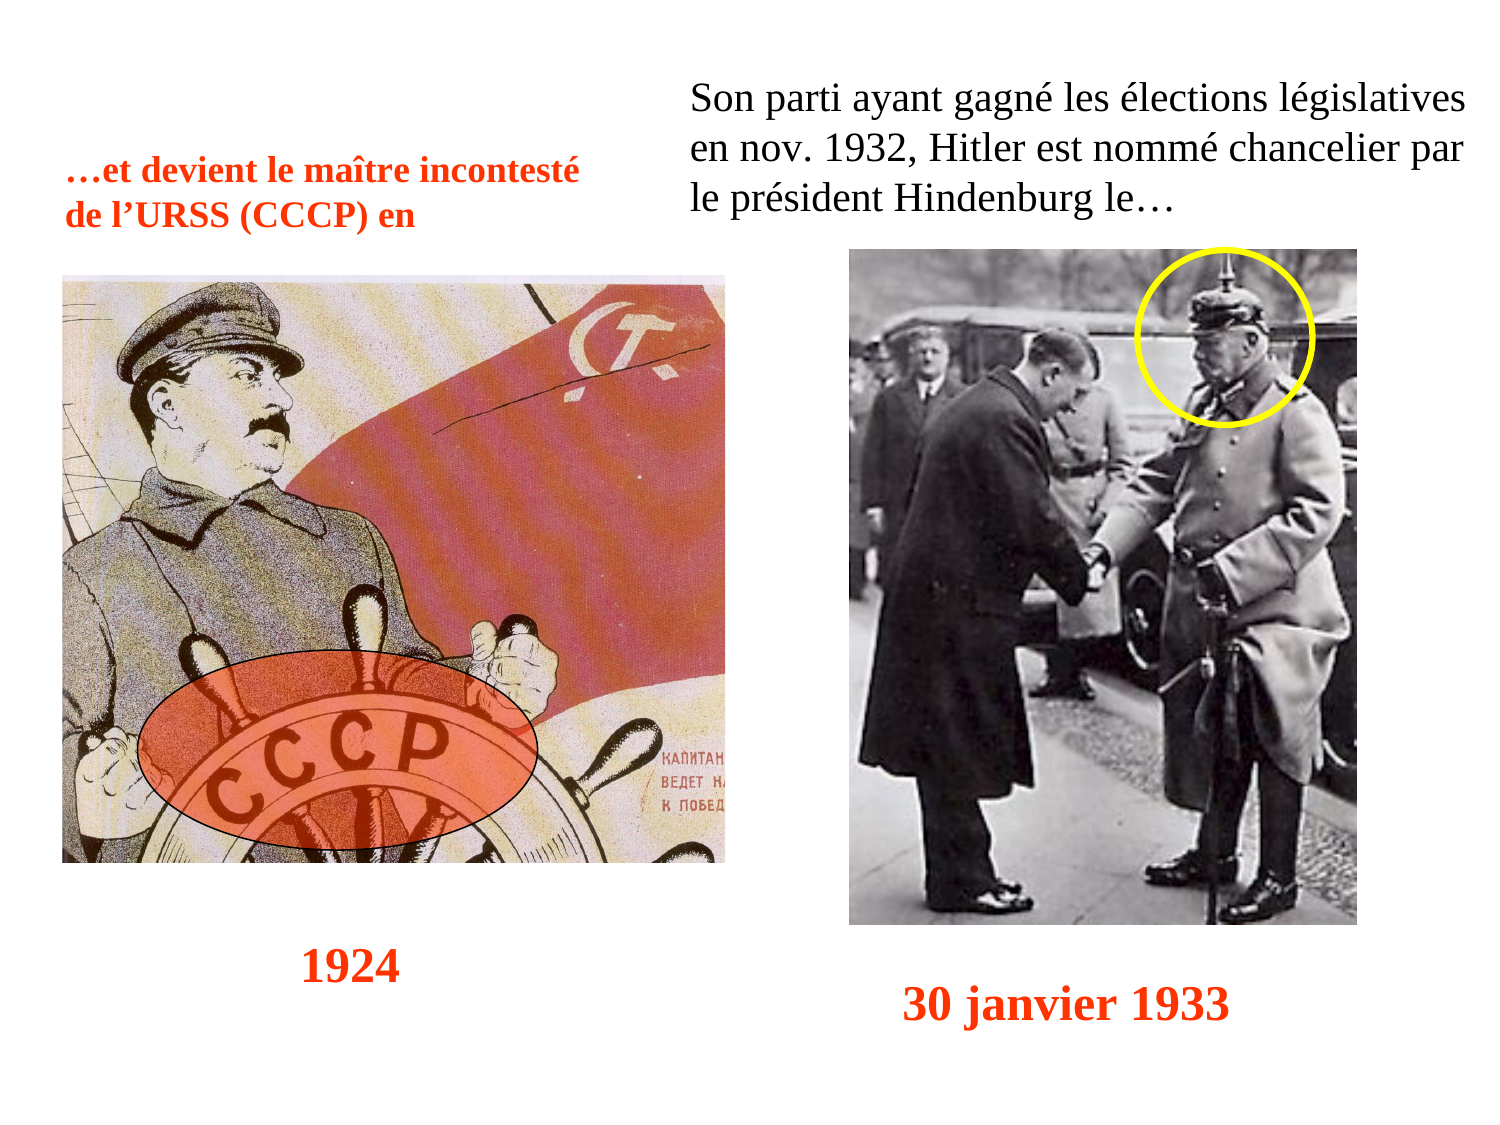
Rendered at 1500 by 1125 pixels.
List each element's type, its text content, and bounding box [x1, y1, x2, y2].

text_box 30 janvier 1933 [887, 962, 1288, 1038]
picture [1141, 254, 1309, 421]
text_box 1924 [149, 924, 550, 1001]
picture [849, 249, 1357, 925]
text_box Son parti ayant gagné les élections législatives en nov. 1932, Hitler est nommé chancelier par le président Hindenburg le… [675, 62, 1500, 228]
text_box …et devient le maître incontesté de l’URSS (CCCP) en [50, 137, 638, 243]
picture [62, 275, 726, 863]
text_box [137, 650, 538, 851]
